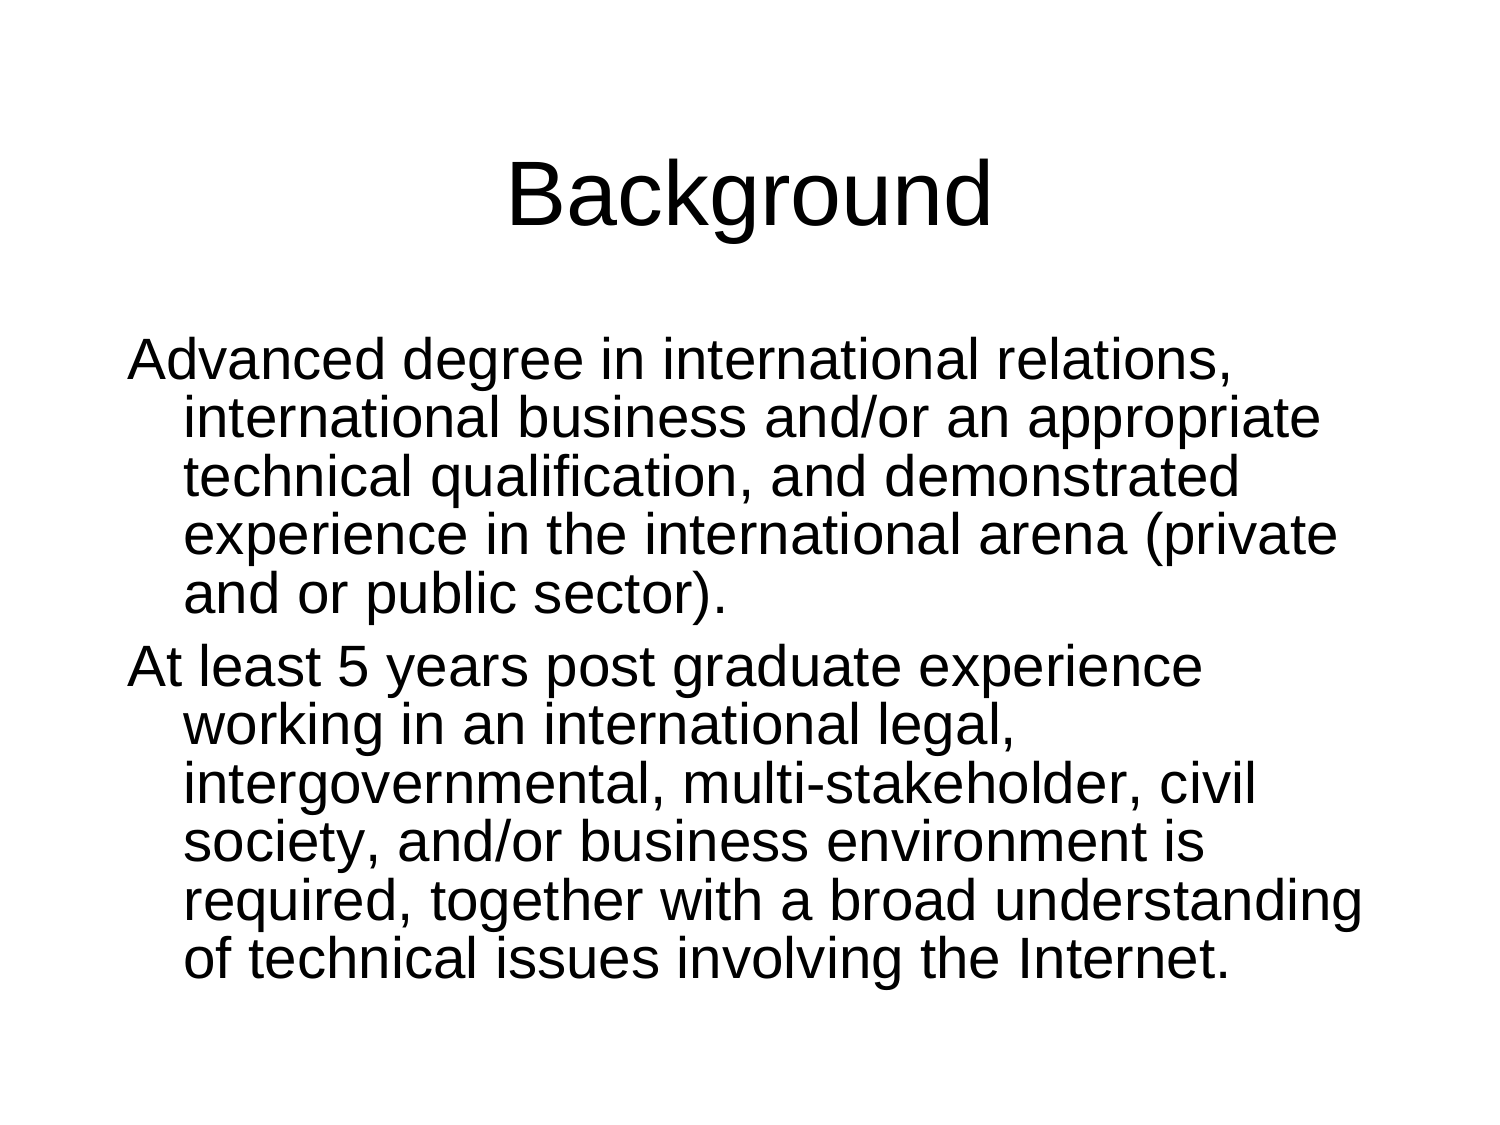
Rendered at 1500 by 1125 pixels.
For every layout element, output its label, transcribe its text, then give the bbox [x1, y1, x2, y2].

title Background [112, 99, 1388, 288]
list Advanced degree in international relations, international business and/or an appropriate technical qualification, and demonstrated experience in the international arena (private and or public sector). At least 5 years post graduate experience working in an international legal, intergovernmental, multi-stakeholder, civil society, and/or business environment is required, together with a broad understanding of technical issues involving the Internet. [112, 324, 1388, 1048]
